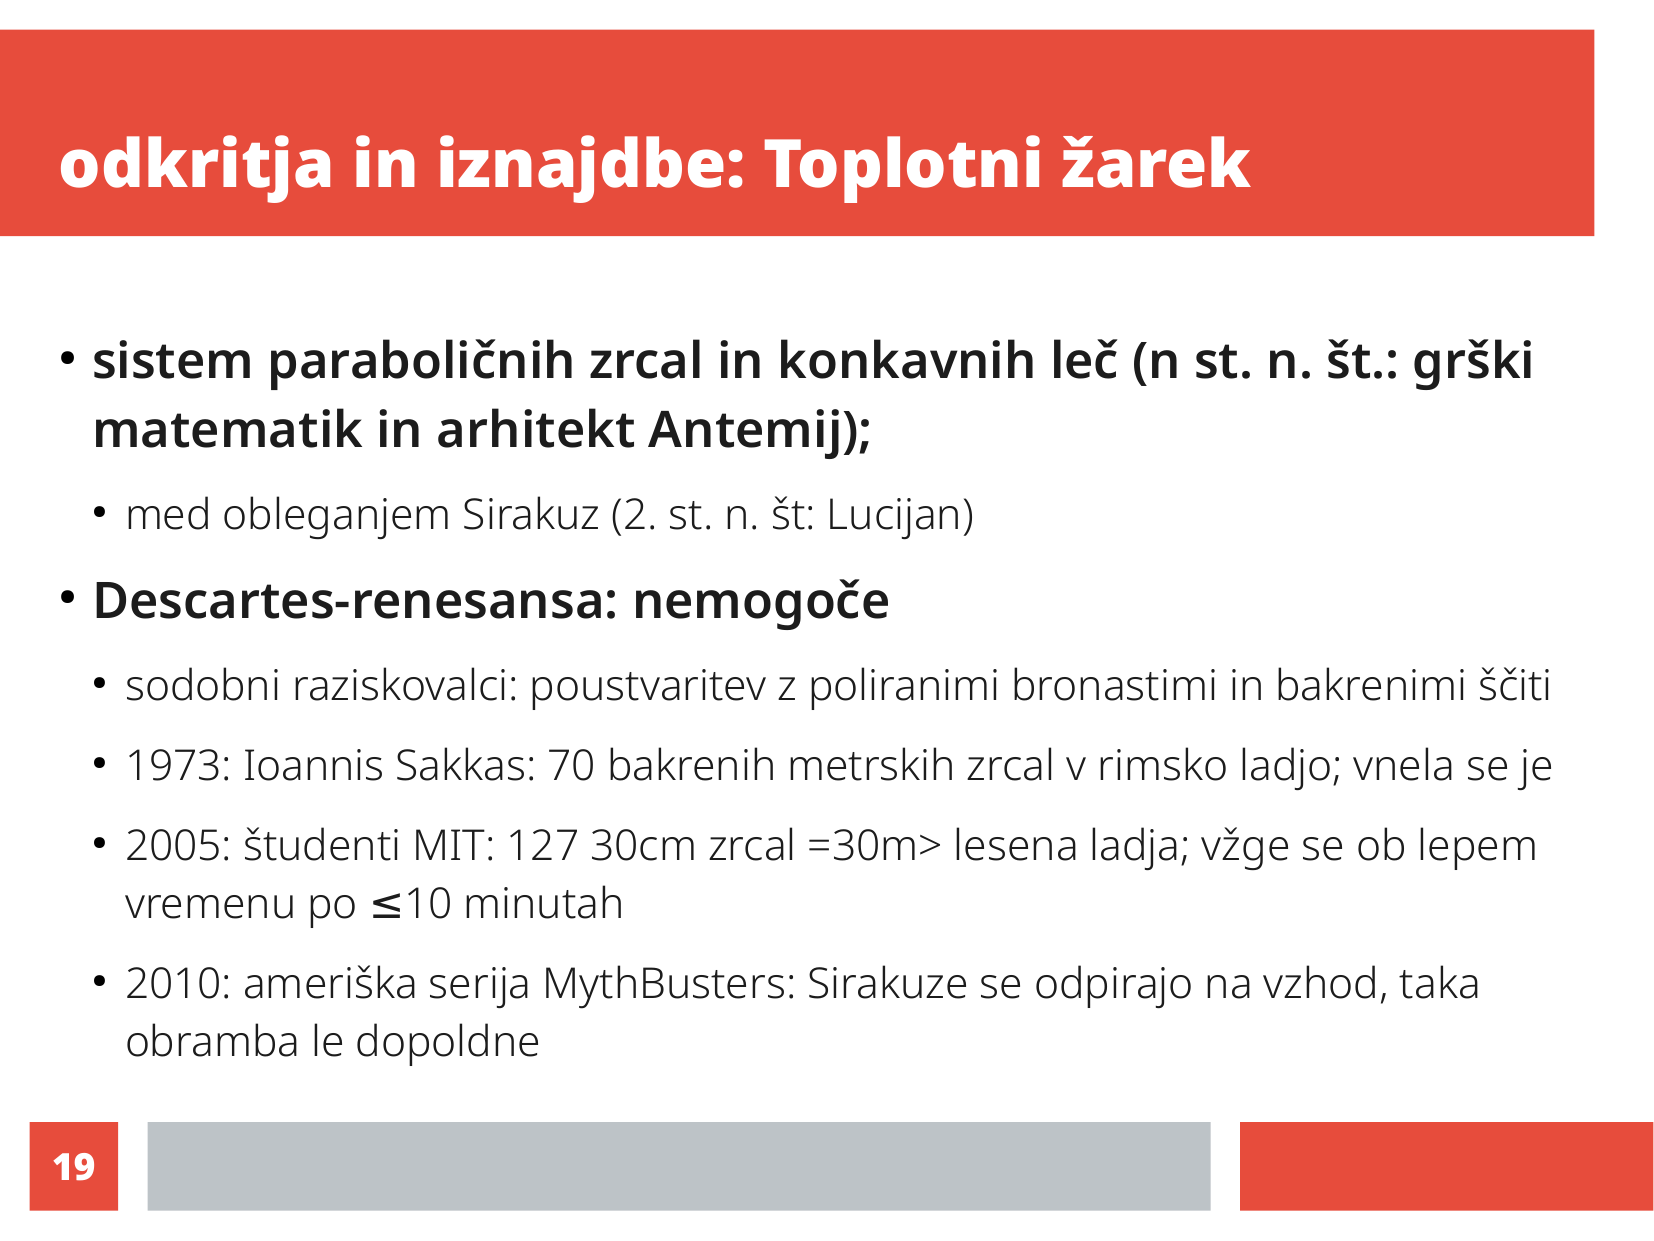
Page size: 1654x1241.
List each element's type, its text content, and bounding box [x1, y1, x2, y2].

title odkritja in iznajdbe: Toplotni žarek [59, 59, 1595, 207]
list sistem paraboličnih zrcal in konkavnih leč (n st. n. št.: grški matematik in arhitekt Antemij); med obleganjem Sirakuz (2. st. n. št: Lucijan) Descartes-renesansa: nemogoče sodobni raziskovalci: poustvaritev z poliranimi bronastimi in bakrenimi ščiti 1973: Ioannis Sakkas: 70 bakrenih metrskih zrcal v rimsko ladjo; vnela se je 2005: študenti MIT: 127 30cm zrcal =30m> lesena ladja; vžge se ob lepem vremenu po ≤10 minutah 2010: ameriška serija MythBusters: Sirakuze se odpirajo na vzhod, taka obramba le dopoldne [59, 324, 1565, 1093]
